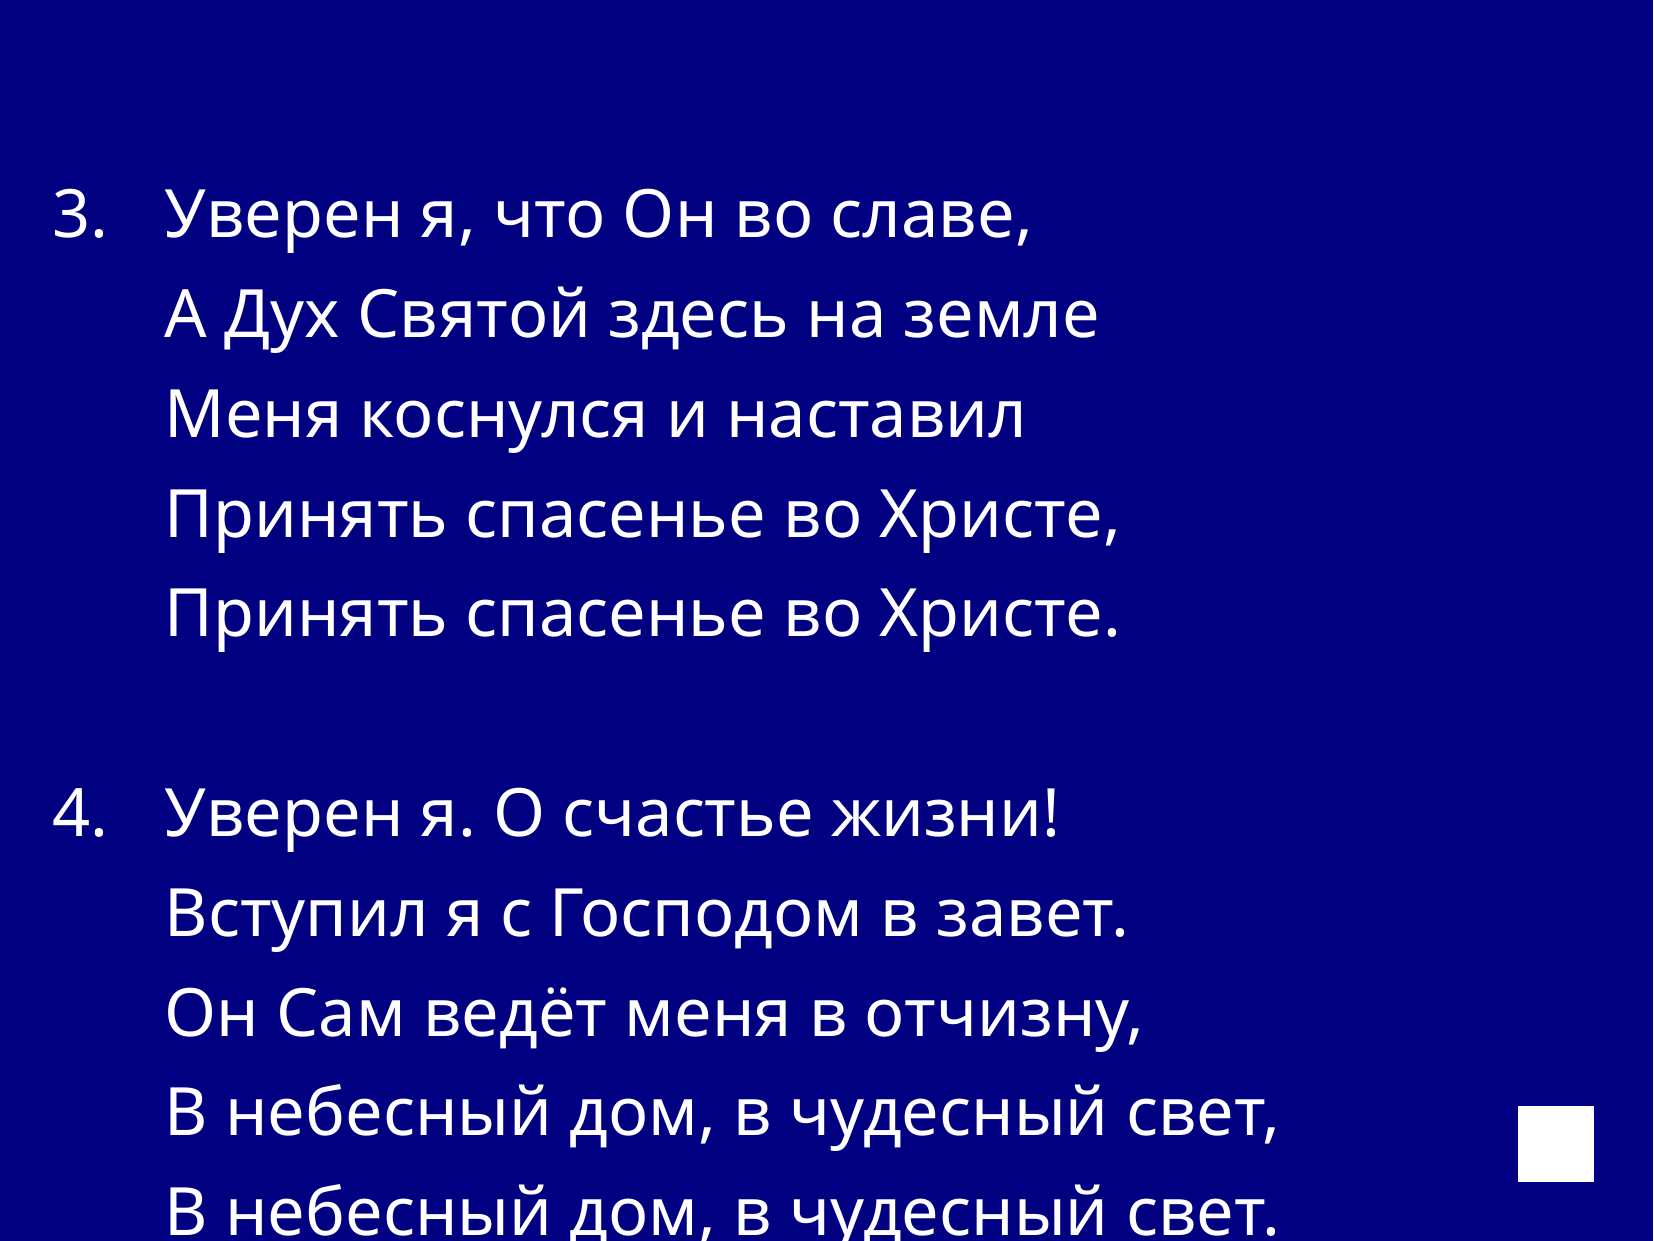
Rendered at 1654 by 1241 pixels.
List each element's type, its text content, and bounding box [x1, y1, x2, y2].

text_box 3. Уверен я, что Он во славе, А Дух Святой здесь на земле Меня коснулся и наставил Принять спасенье во Христе, Принять спасенье во Христе. 4. Уверен я. О счастье жизни! Вступил я с Господом в завет. Он Сам ведёт меня в отчизну, В небесный дом, в чудесный свет, В небесный дом, в чудесный свет. [37, 150, 1653, 1163]
text_box [1518, 1163, 1594, 1182]
